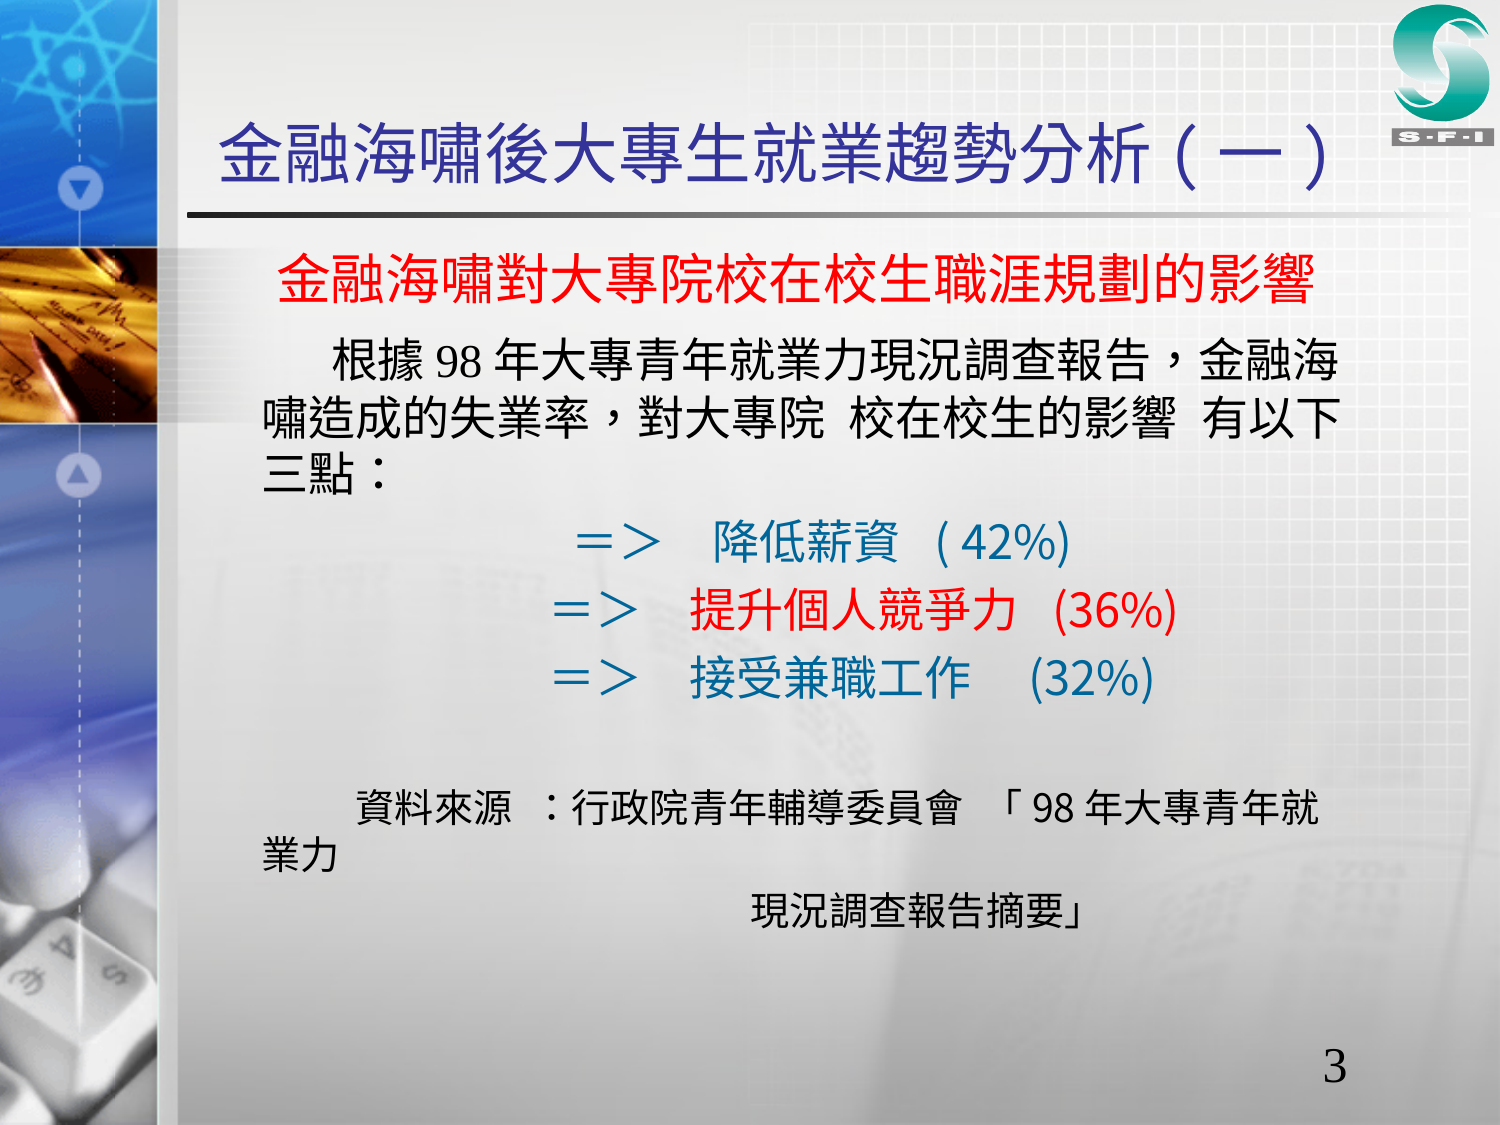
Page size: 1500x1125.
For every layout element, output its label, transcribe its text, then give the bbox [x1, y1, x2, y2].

picture [0, 0, 1500, 1125]
title 金融海嘯後大專生就業趨勢分析(一) [188, 37, 1363, 201]
list 金融海嘯對大專院校在校生職涯規劃的影響 根據98年大專青年就業力現況調查報告，金融海嘯造成的失業率，對大專院 校在校生的影響 有以下三點： ＝＞ 降低薪資 ( 42%) ＝＞ 提升個人競爭力 (36%) ＝＞ 接受兼職工作 (32%) 資料來源 ：行政院青年輔導委員會 「98年大專青年就業力 現況調查報告摘要」 [193, 237, 1363, 1006]
